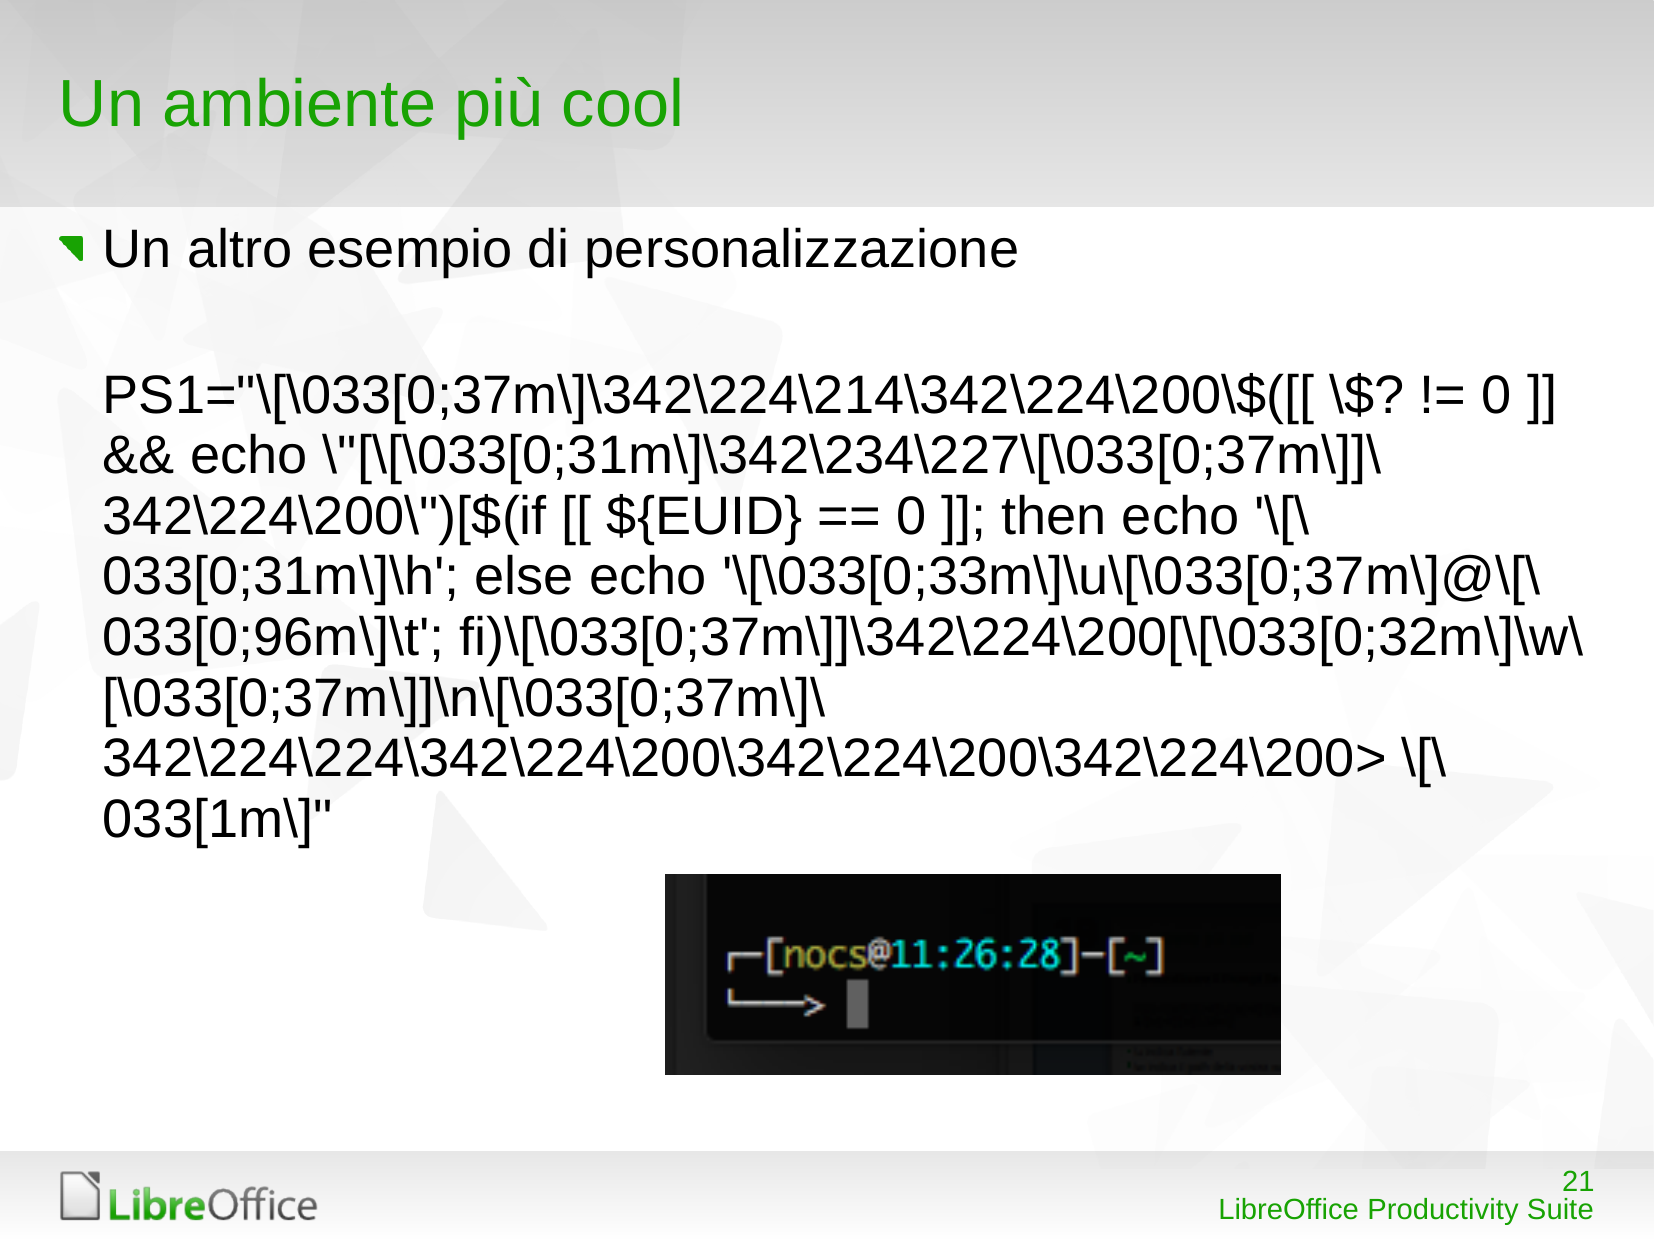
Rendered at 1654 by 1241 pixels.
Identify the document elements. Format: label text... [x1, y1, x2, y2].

list Un altro esempio di personalizzazione PS1="\[\033[0;37m\]\342\224\214\342\224\200\$([[ \$? != 0 ]] && echo \"[\[\033[0;31m\]\342\234\227\[\033[0;37m\]]\342\224\200\")[$(if [[ ${EUID} == 0 ]]; then echo '\[\033[0;31m\]\h'; else echo '\[\033[0;33m\]\u\[\033[0;37m\]@\[\033[0;96m\]\t'; fi)\[\033[0;37m\]]\342\224\200[\[\033[0;32m\]\w\[\033[0;37m\]]\n\[\033[0;37m\]\342\224\224\342\224\200\342\224\200\342\224\200> \[\033[1m\]" [59, 218, 1595, 995]
picture [0, 0, 783, 931]
title Un ambiente più cool [59, 29, 1595, 178]
picture [41, 1152, 337, 1240]
picture [665, 548, 1654, 1169]
